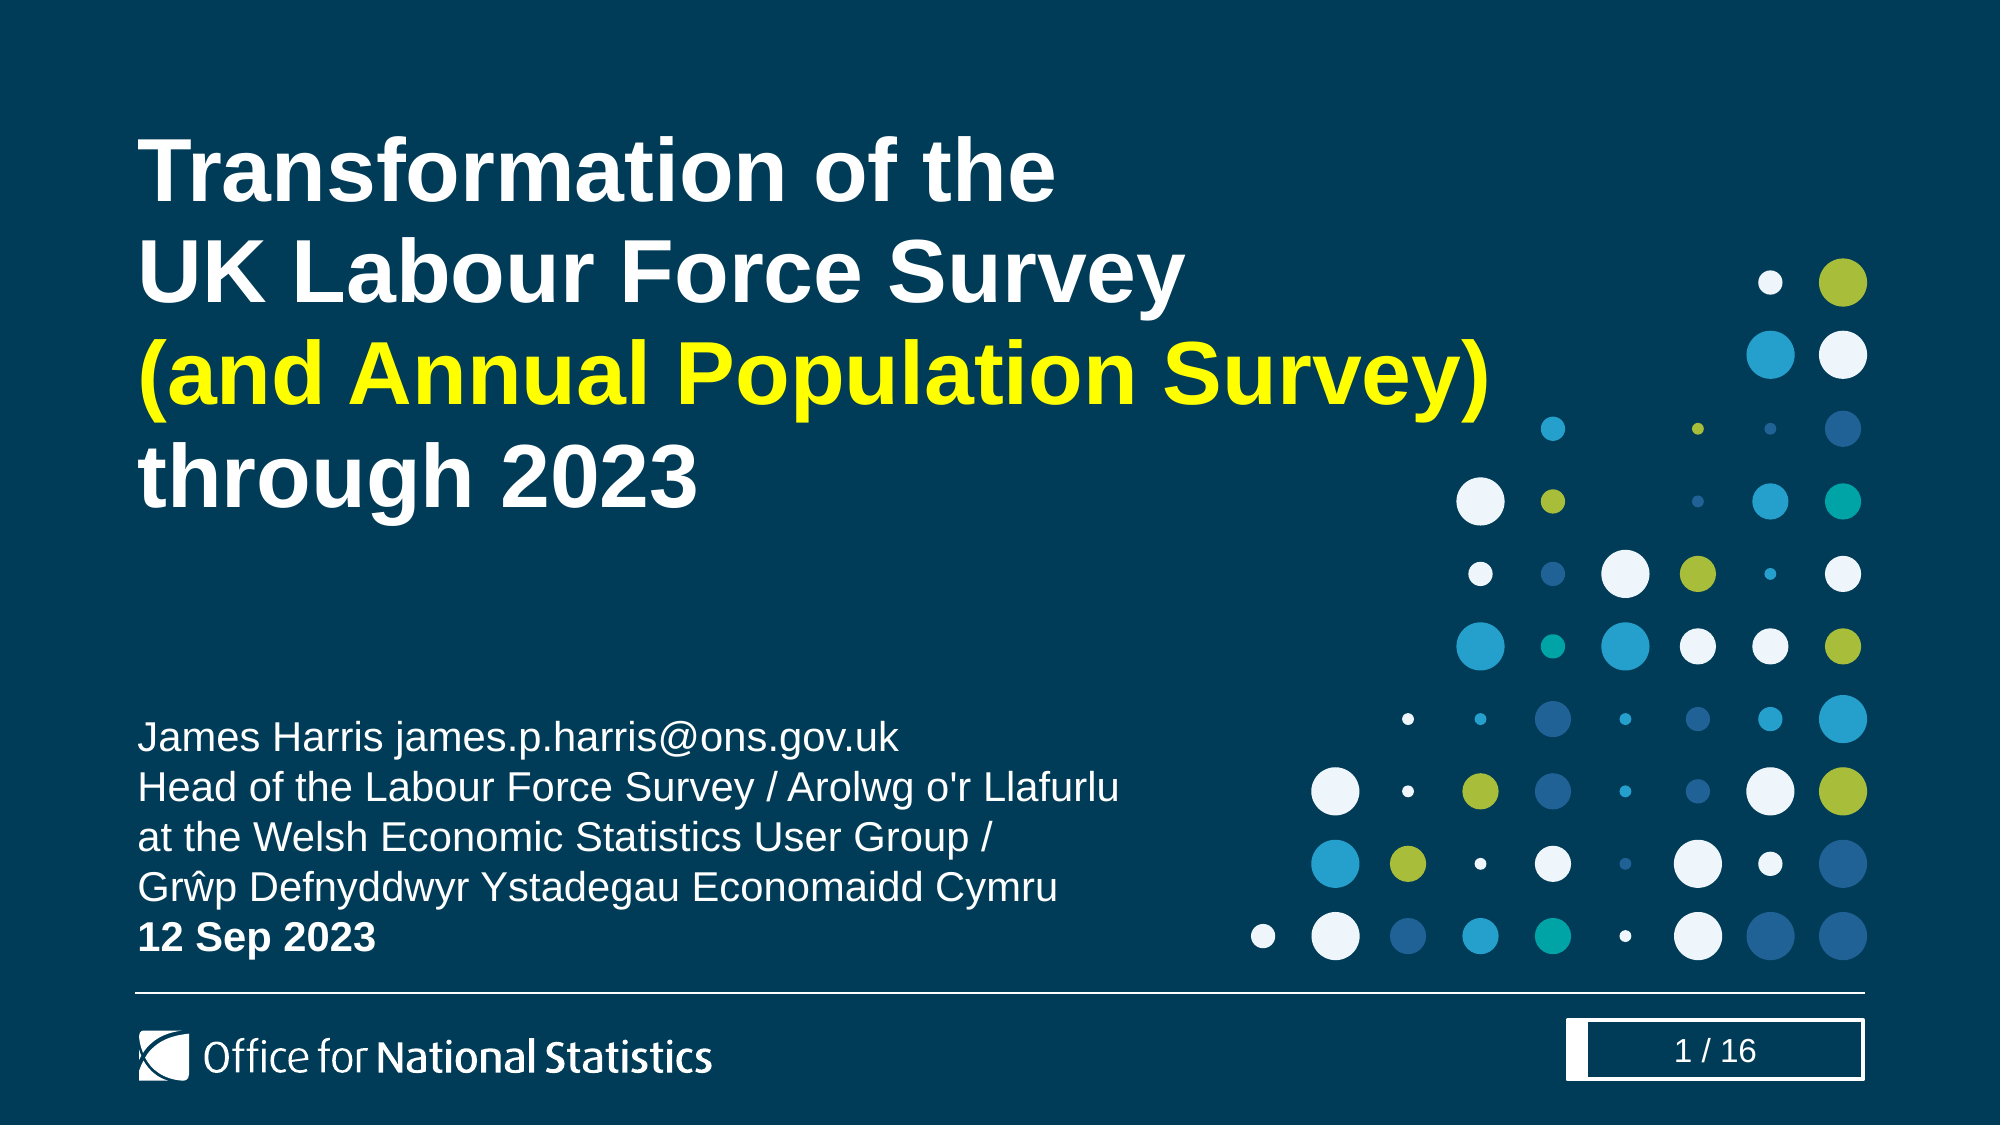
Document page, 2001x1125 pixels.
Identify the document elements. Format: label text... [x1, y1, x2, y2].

text_box James Harris james.p.harris@ons.gov.uk Head of the Labour Force Survey / Arolwg o'r Llafurlu at the Welsh Economic Statistics User Group / Grŵp Defnyddwyr Ystadegau Economaidd Cymru 12 Sep 2023 [137, 702, 1304, 960]
title Transformation of the UK Labour Force Survey (and Annual Population Survey) through 2023 [137, 119, 1565, 542]
text_box 1 / 16 [1568, 1020, 1863, 1079]
picture [1567, 1019, 1864, 1080]
